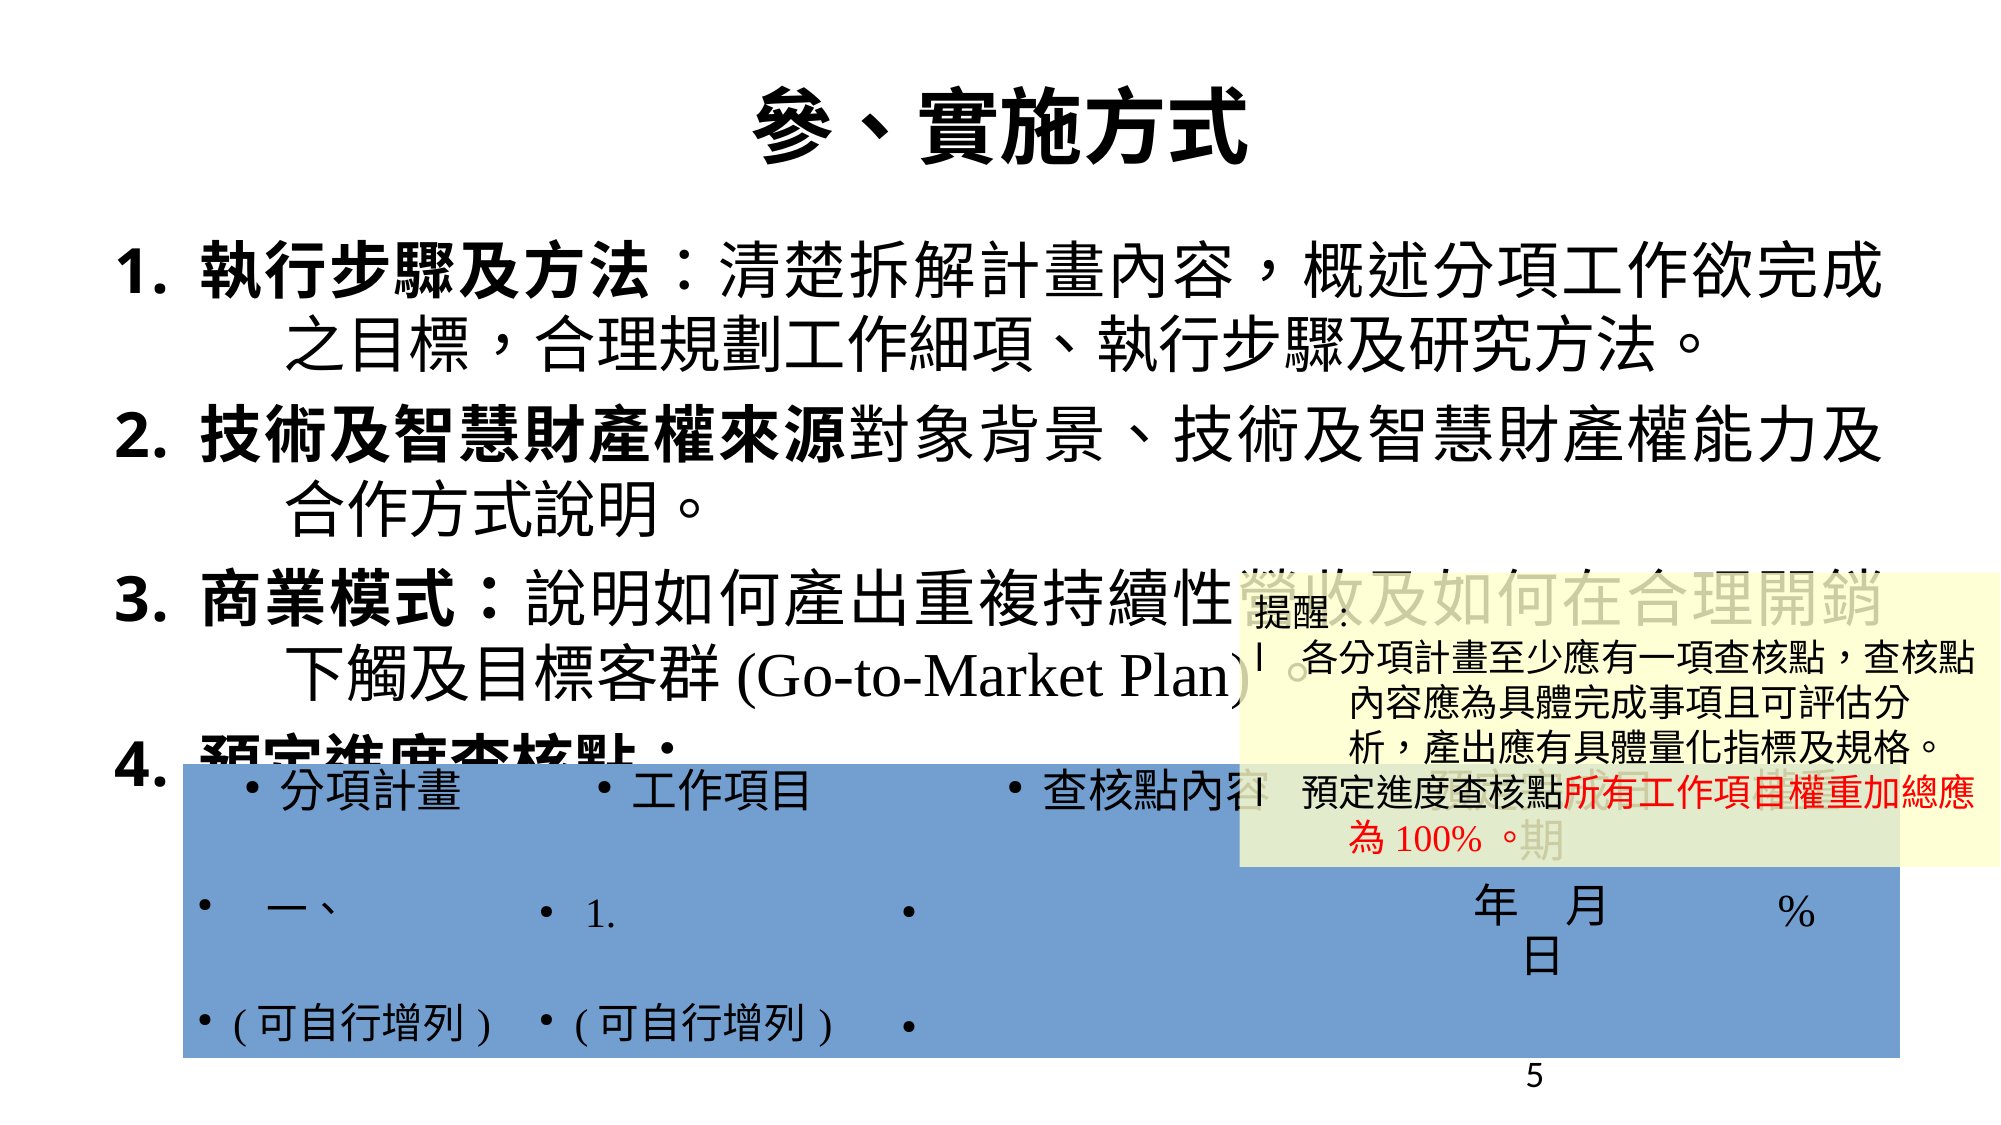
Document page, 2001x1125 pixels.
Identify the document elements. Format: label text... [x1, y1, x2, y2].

table_cell 年 月 日 [1392, 879, 1693, 994]
table_cell [1693, 994, 1900, 1058]
table_cell % [1693, 879, 1900, 994]
table_cell (可自行增列) [524, 994, 887, 1058]
text_box 5 [1510, 1042, 1977, 1103]
table_header 工作項目 [524, 764, 887, 879]
list 執行步驟及方法：清楚拆解計畫內容，概述分項工作欲完成之目標，合理規劃工作細項、執行步驟及研究方法。 技術及智慧財產權來源對象背景、技術及智慧財產權能力及合作方式說明。 商業模式：說明如何產出重複持續性營收及如何在合理開銷下觸及目標客群(Go-to-Market Plan)。 預定進度查核點： [88, 146, 1861, 832]
table_cell [887, 879, 1392, 994]
table_header 查核點內容 [887, 764, 1392, 879]
table_cell [1392, 994, 1693, 1058]
table_cell 一、 [183, 879, 524, 994]
table_cell [887, 994, 1392, 1058]
table_header 預定完成日期 [1392, 867, 1693, 879]
table_header 權重 [1693, 867, 1900, 879]
title 參、實施方式 [99, 4, 1900, 163]
text_box 提醒: 各分項計畫至少應有一項查核點，查核點內容應為具體完成事項且可評估分析，產出應有具體量化指標及規格。 預定進度查核點所有工作項目權重加總應為100%。 [1240, 573, 2000, 867]
table_cell 1. [524, 879, 887, 994]
table_cell (可自行增列) [183, 994, 524, 1058]
table_header 分項計畫 [183, 764, 524, 879]
